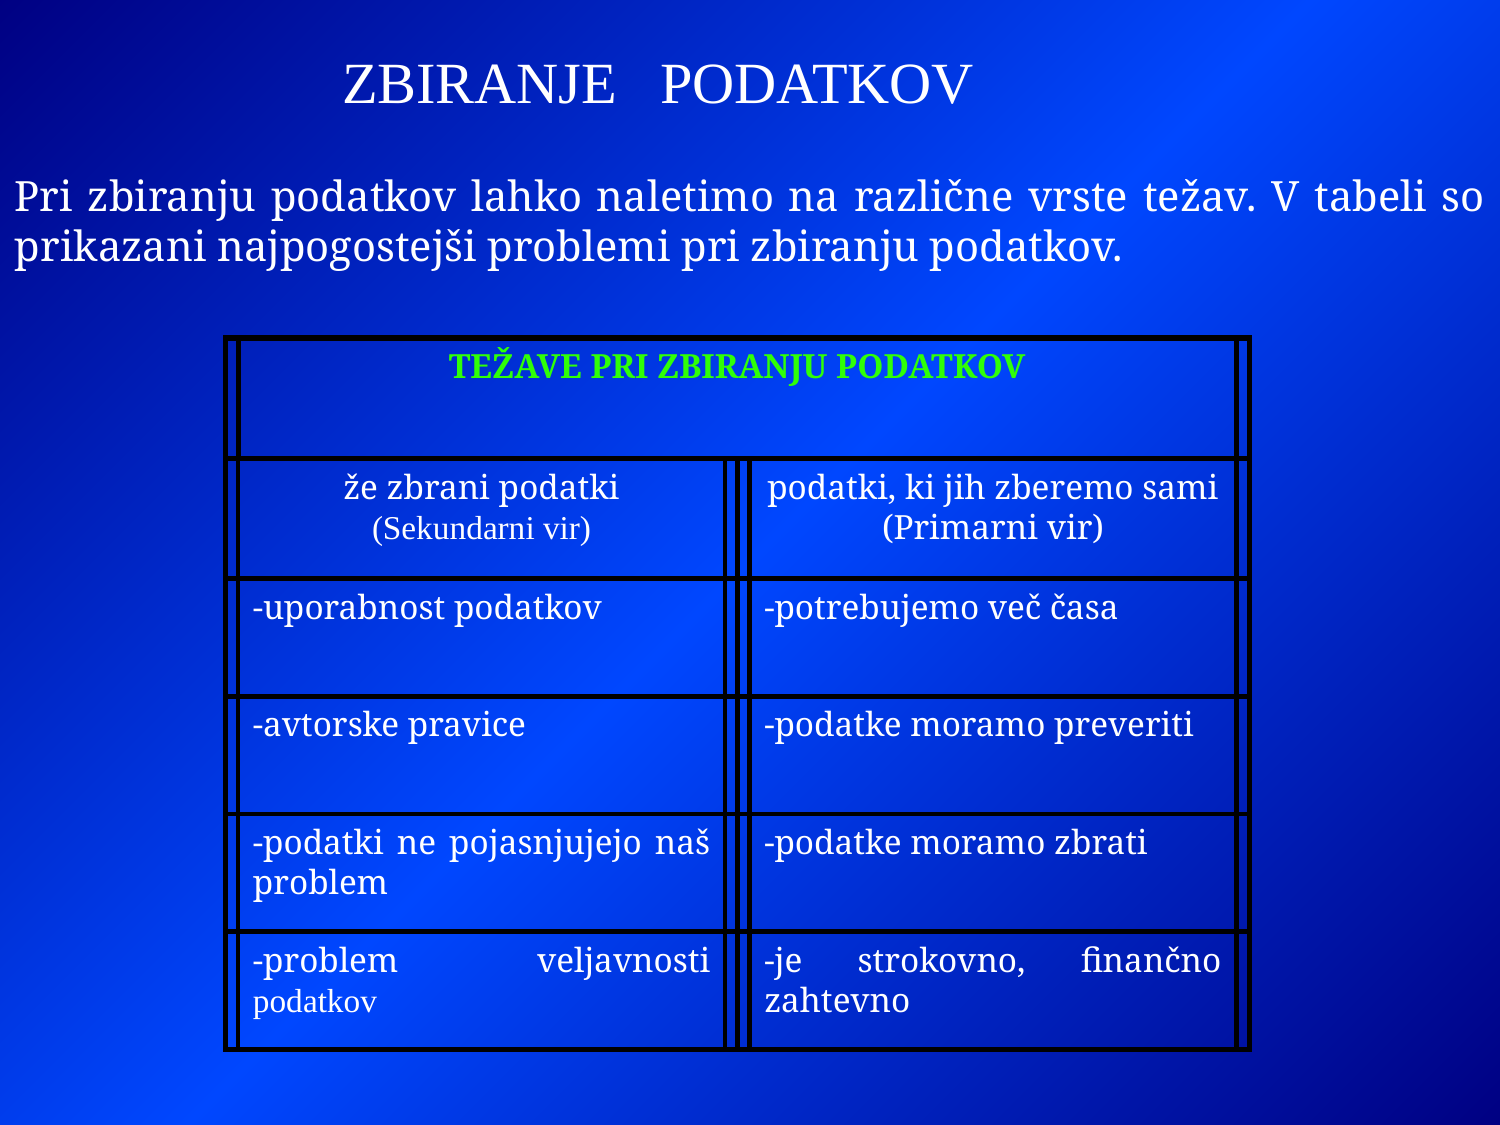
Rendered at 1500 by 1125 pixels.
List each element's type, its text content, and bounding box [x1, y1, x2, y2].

text_box -podatki ne pojasnjujejo naš problem [238, 816, 726, 929]
text_box že zbrani podatki (Sekundarni vir) [238, 461, 726, 576]
text_box ZBIRANJE PODATKOV [37, 37, 1450, 123]
text_box -avtorske pravice [238, 699, 726, 812]
text_box TEŽAVE PRI ZBIRANJU PODATKOV [238, 341, 1237, 456]
text_box -podatke moramo zbrati [749, 816, 1237, 929]
text_box -je strokovno, finančno zahtevno [749, 934, 1237, 1047]
text_box -potrebujemo več časa [749, 581, 1237, 694]
text_box -uporabnost podatkov [238, 581, 726, 694]
text_box -problem veljavnosti podatkov [238, 934, 726, 1047]
text_box Pri zbiranju podatkov lahko naletimo na različne vrste težav. V tabeli so prikazani najpogostejši problemi pri zbiranju podatkov. [0, 162, 1500, 278]
text_box -podatke moramo preveriti [749, 699, 1237, 812]
text_box podatki, ki jih zberemo sami (Primarni vir) [749, 461, 1237, 576]
